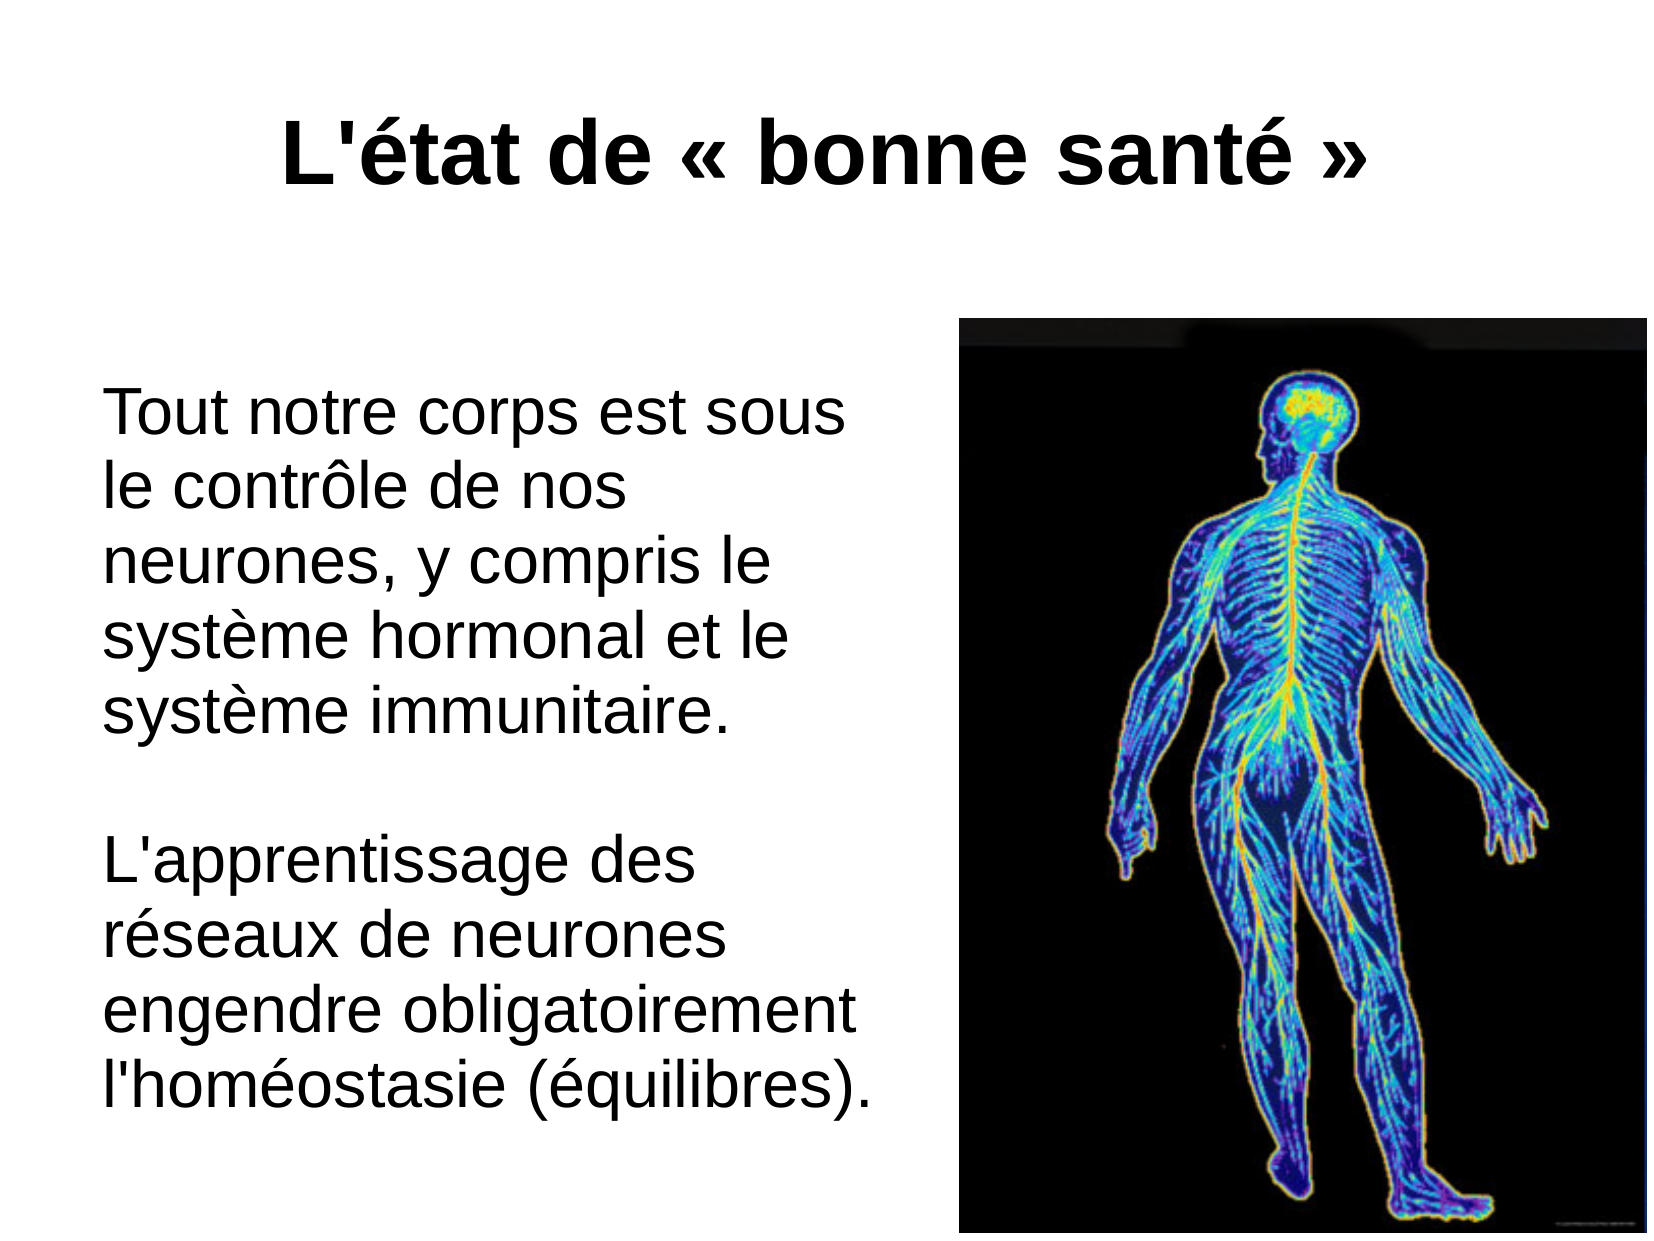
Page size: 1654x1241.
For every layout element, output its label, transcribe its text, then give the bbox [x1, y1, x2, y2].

picture [959, 318, 1647, 1233]
text_box Tout notre corps est sous le contrôle de nos neurones, y compris le système hormonal et le système immunitaire. L'apprentissage des réseaux de neurones engendre obligatoirement l'homéostasie (équilibres). [52, 366, 898, 1127]
title L'état de « bonne santé » [82, 49, 1571, 257]
